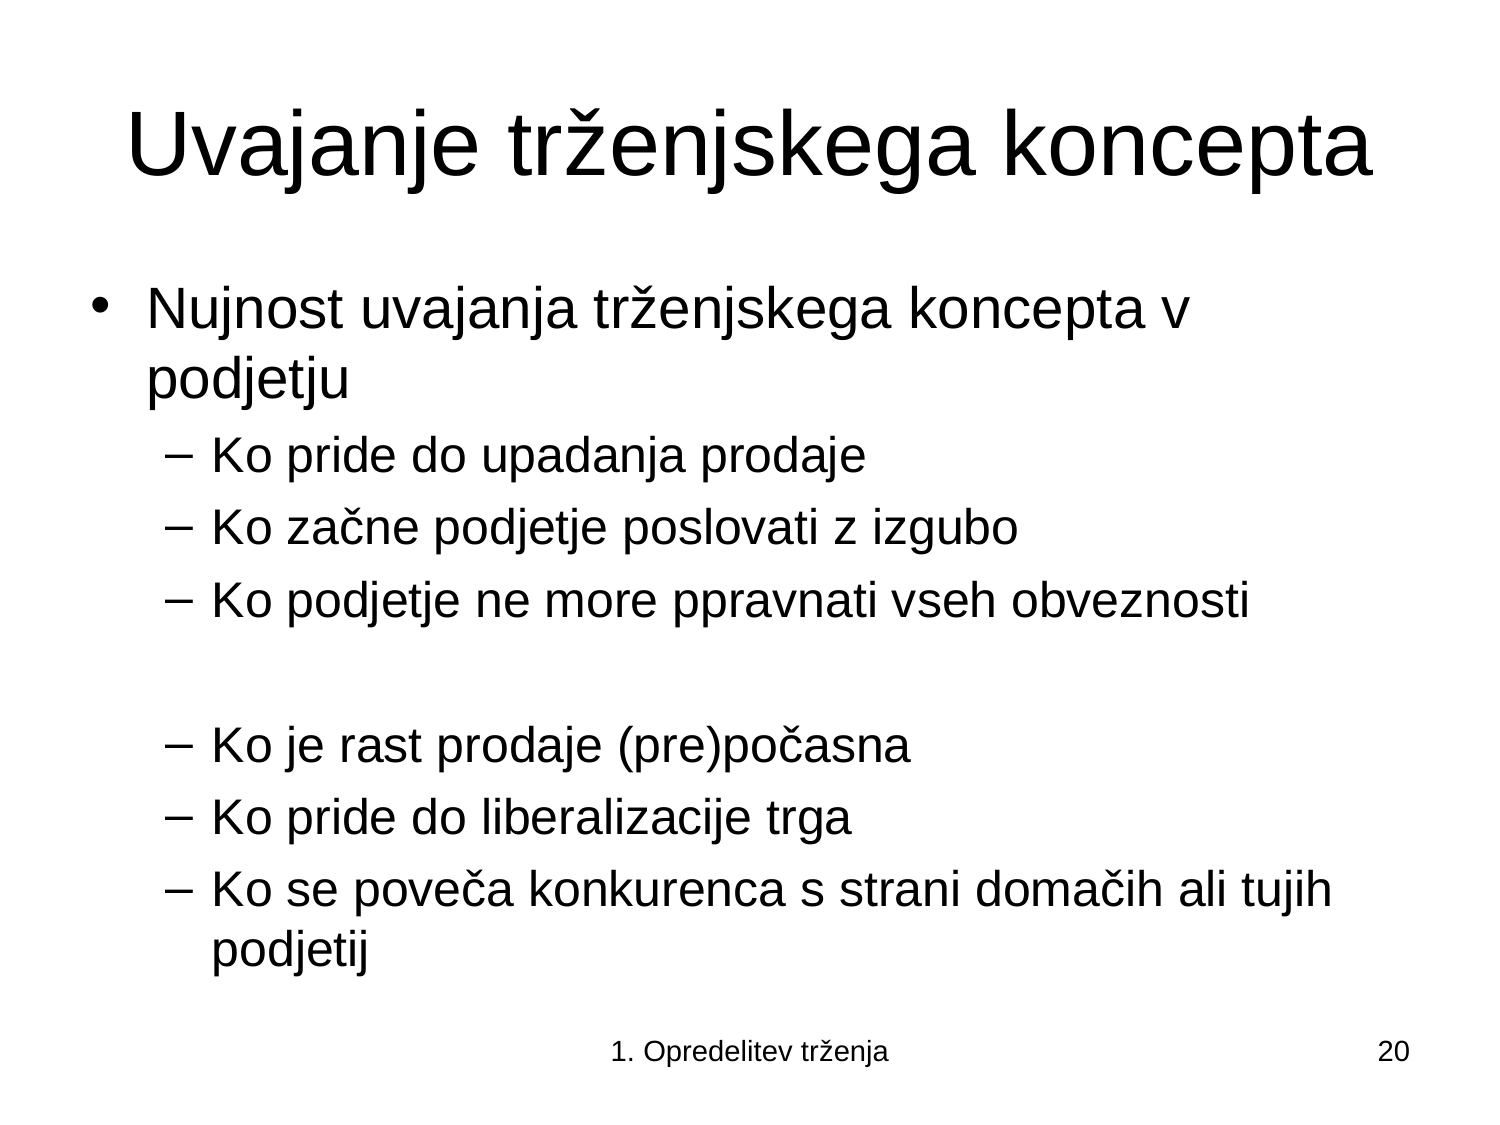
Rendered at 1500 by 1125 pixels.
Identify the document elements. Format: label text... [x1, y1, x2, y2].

title Uvajanje trženjskega koncepta [75, 45, 1426, 233]
text_box <number> [1074, 1024, 1426, 1103]
list Nujnost uvajanja trženjskega koncepta v podjetju Ko pride do upadanja prodaje Ko začne podjetje poslovati z izgubo Ko podjetje ne more ppravnati vseh obveznosti Ko je rast prodaje (pre)počasna Ko pride do liberalizacije trga Ko se poveča konkurenca s strani domačih ali tujih podjetij [75, 262, 1426, 1006]
text_box 1. Opredelitev trženja [512, 1024, 988, 1103]
